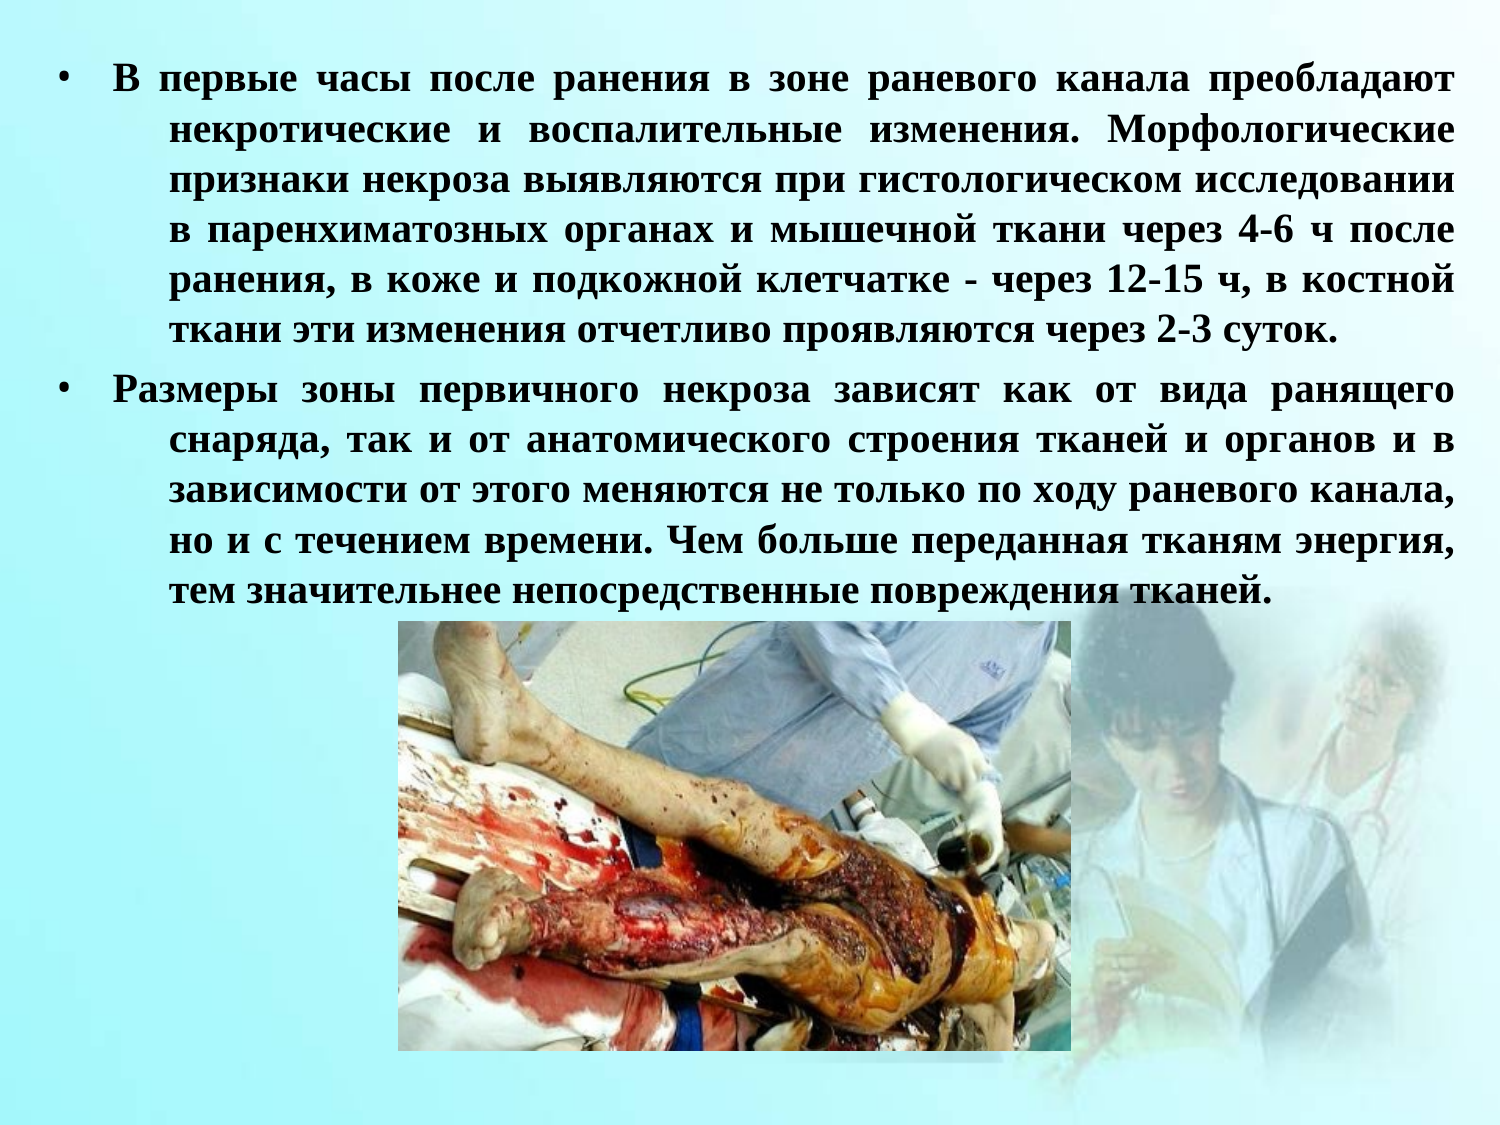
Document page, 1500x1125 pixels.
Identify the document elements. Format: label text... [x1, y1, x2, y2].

list В первые часы после ранения в зоне раневого канала преобладают некротические и воспалительные изменения. Морфологические признаки некроза выявляются при гистологическом исследовании в паренхиматозных органах и мышечной ткани через 4-6 ч после ранения, в коже и подкожной клетчатке - через 12-15 ч, в костной ткани эти изменения отчетливо проявляются через 2-3 суток. Размеры зоны первичного некроза зависят как от вида ранящего снаряда, так и от анатомического строения тканей и органов и в зависимости от этого меняются не только по ходу раневого канала, но и с течением времени. Чем больше переданная тканям энергия, тем значительнее непосредственные повреждения тканей. [41, 42, 1471, 728]
picture [398, 621, 1071, 1051]
